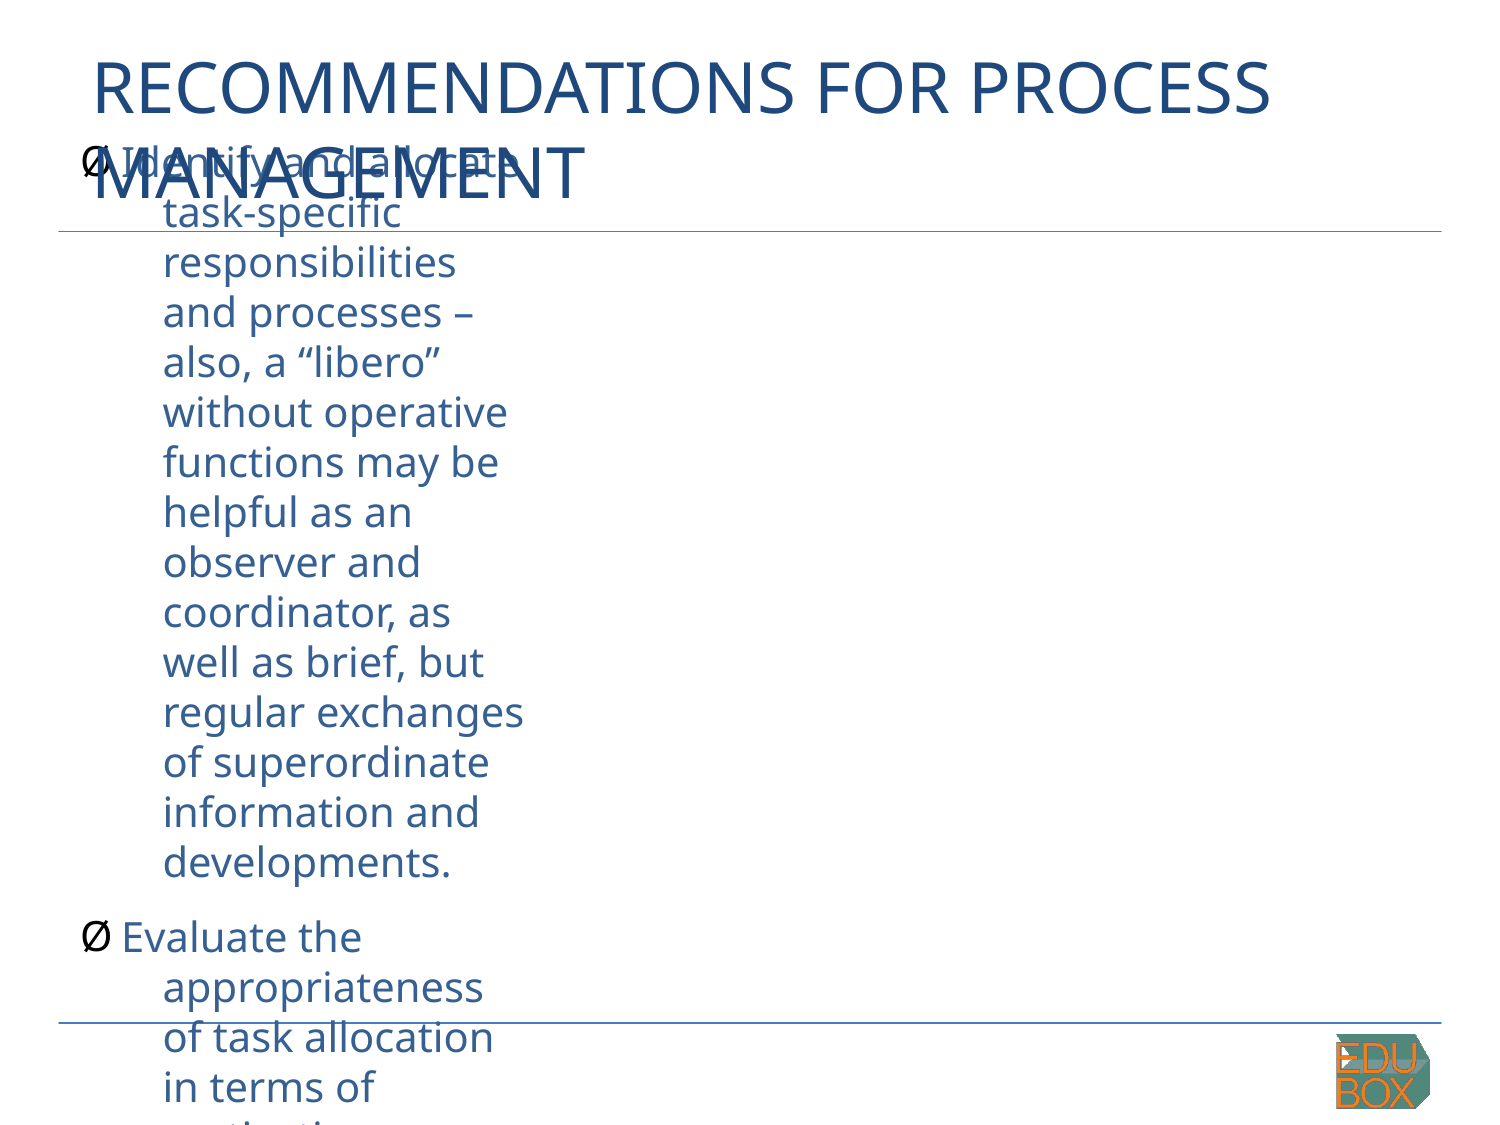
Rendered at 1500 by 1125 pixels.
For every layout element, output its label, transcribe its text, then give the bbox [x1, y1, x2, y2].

list Identify and allocate task-specific responsibilities and processes – also, a “libero” without operative functions may be helpful as an observer and coordinator, as well as brief, but regular exchanges of superordinate information and developments. Evaluate the appropriateness of task allocation in terms of motivation and competence regularly and before stress and frustration set in – but maintain trust in the task completion in the meantime. Visualize central terms and data visibly for all, not only as background information, but as a focus of collective attention. Acknowledge success and positive results and celebrate them together. [75, 255, 1426, 1005]
picture [1328, 1028, 1437, 1114]
title RECOMMENDATIONS FOR PROCESS MANAGEMENT [76, 35, 1500, 146]
